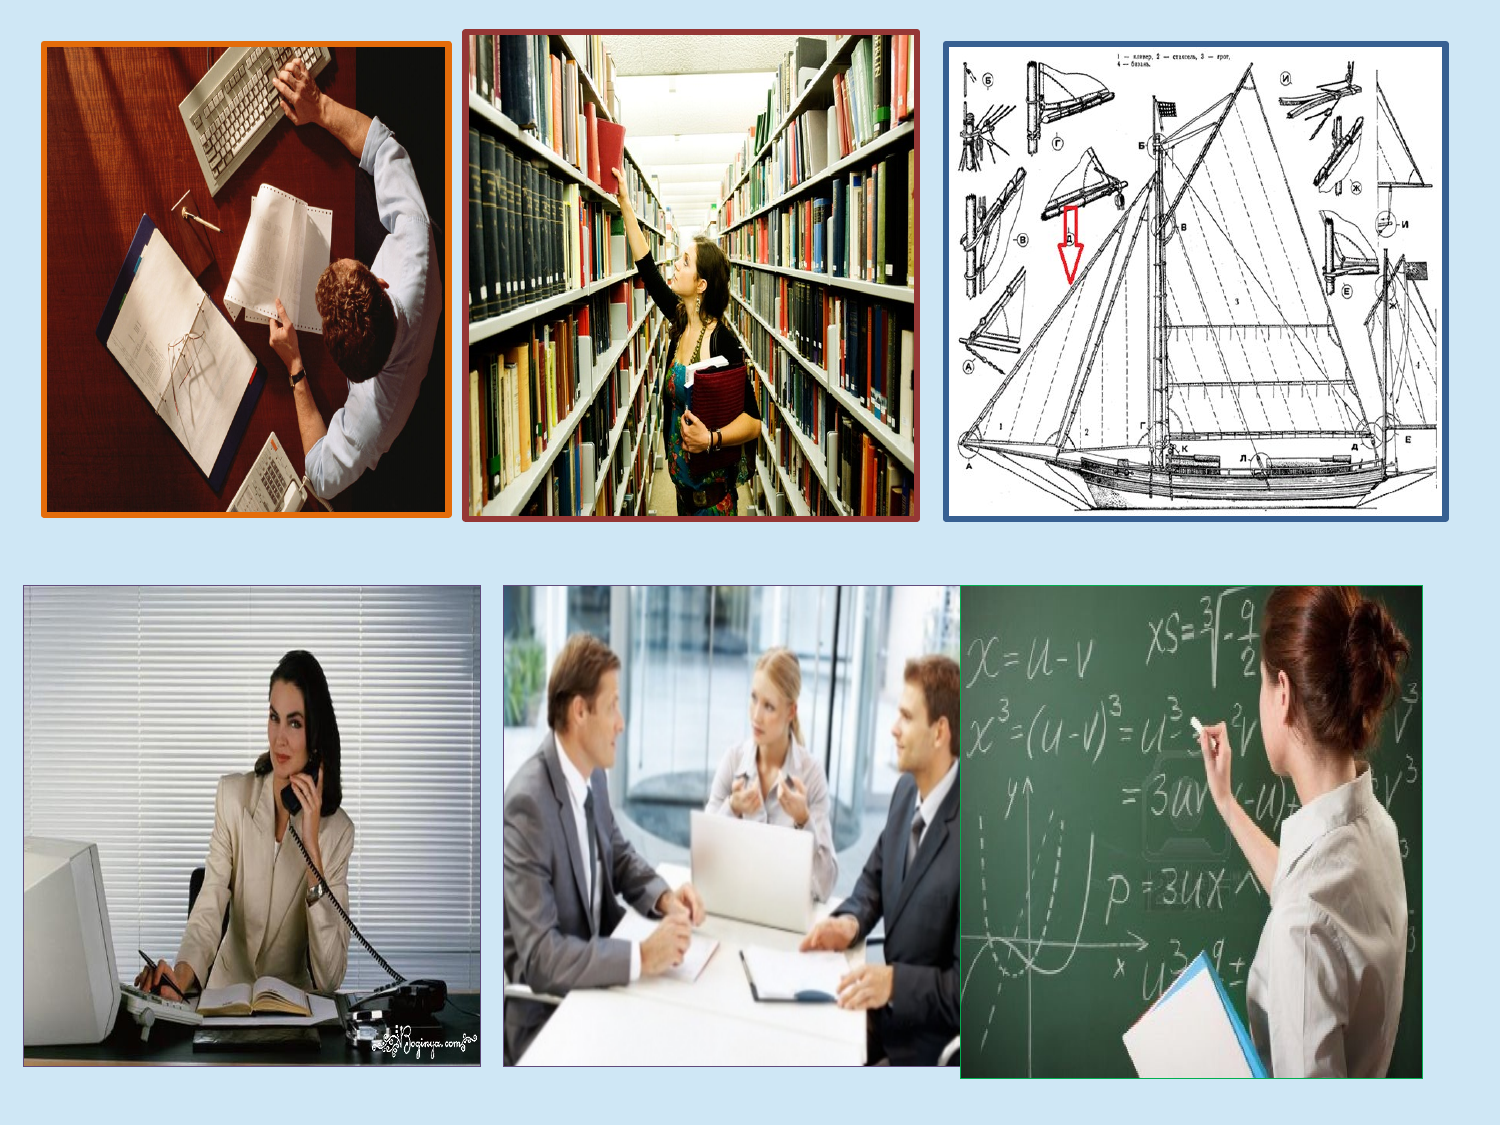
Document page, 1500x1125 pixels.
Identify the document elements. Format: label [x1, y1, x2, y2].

picture [468, 35, 914, 516]
picture [23, 585, 481, 1067]
picture [503, 585, 1423, 1079]
picture [46, 46, 446, 512]
picture [949, 46, 1443, 516]
